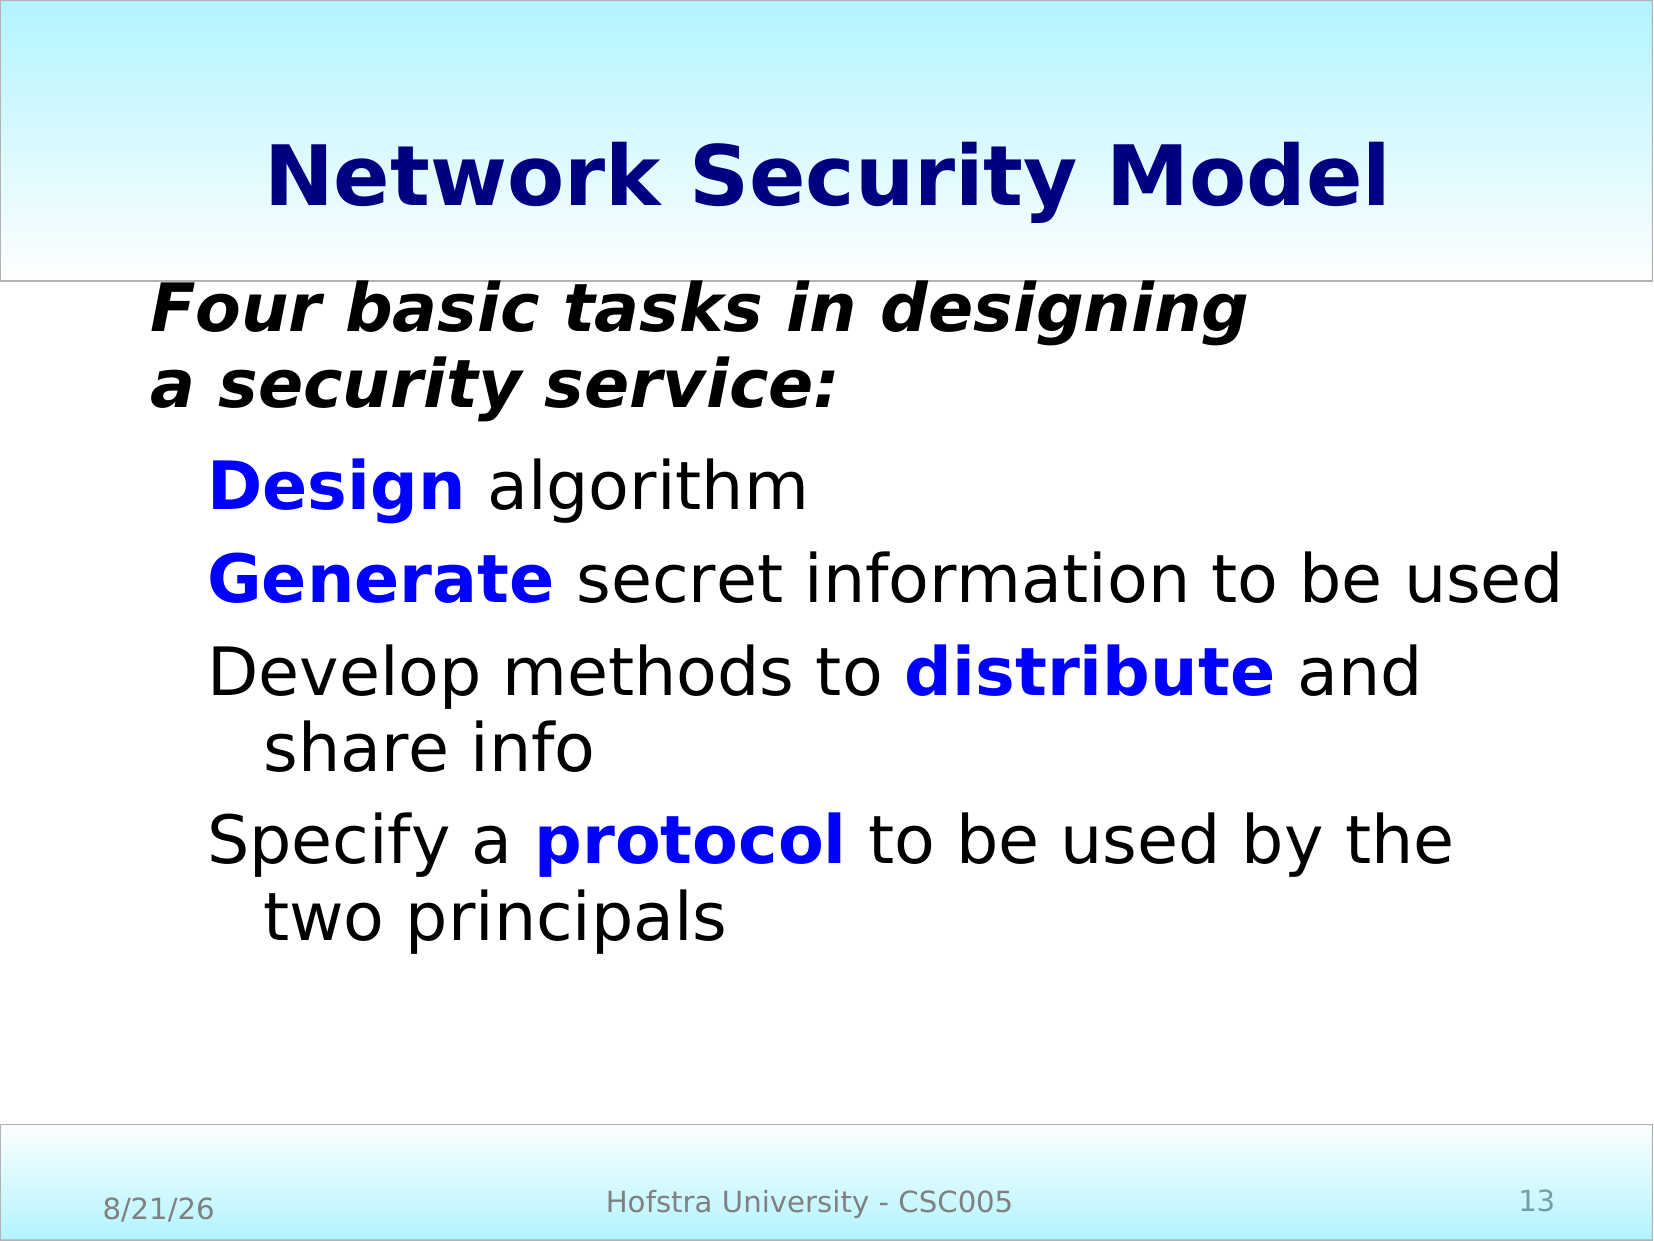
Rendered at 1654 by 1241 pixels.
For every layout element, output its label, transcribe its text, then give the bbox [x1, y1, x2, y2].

text_box Four basic tasks in designing a security service: [135, 262, 1289, 431]
title Network Security Model [123, 87, 1533, 233]
list Design algorithm Generate secret information to be used Develop methods to distribute and share info Specify a protocol to be used by the two principals [192, 440, 1598, 1084]
